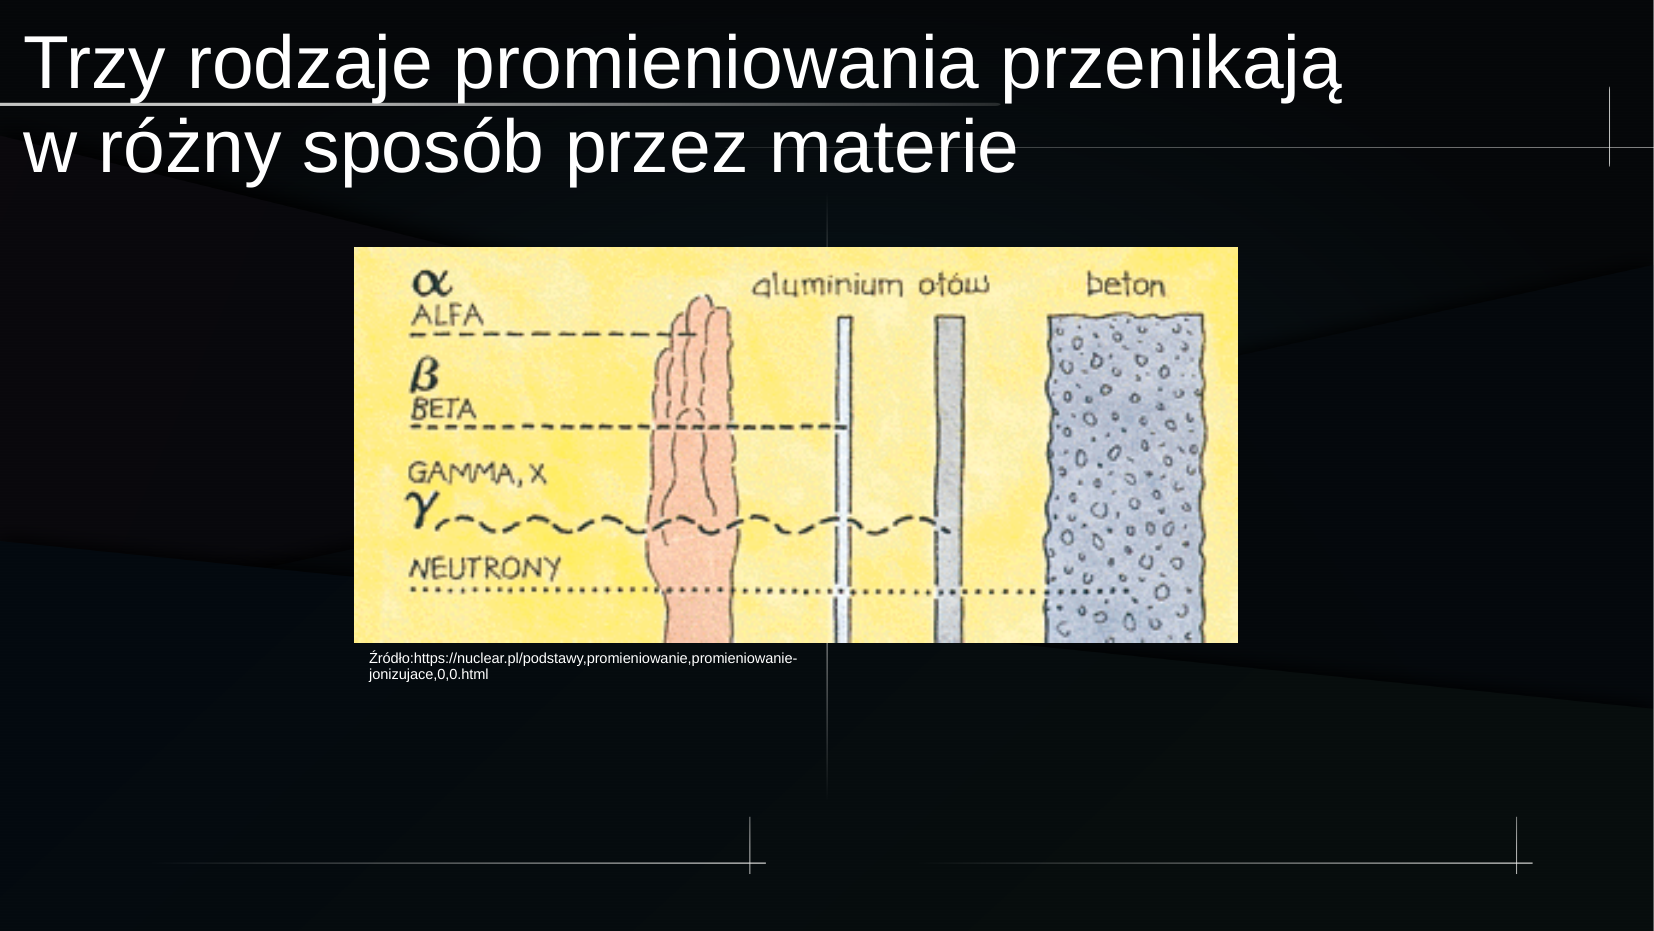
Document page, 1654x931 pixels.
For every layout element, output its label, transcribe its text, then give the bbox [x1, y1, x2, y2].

text_box Źródło:https://nuclear.pl/podstawy,promieniowanie,promieniowanie-jonizujace,0,0.html [354, 642, 839, 691]
picture [0, 0, 1654, 931]
title Trzy rodzaje promieniowania przenikają w różny sposób przez materie [23, 20, 1589, 189]
